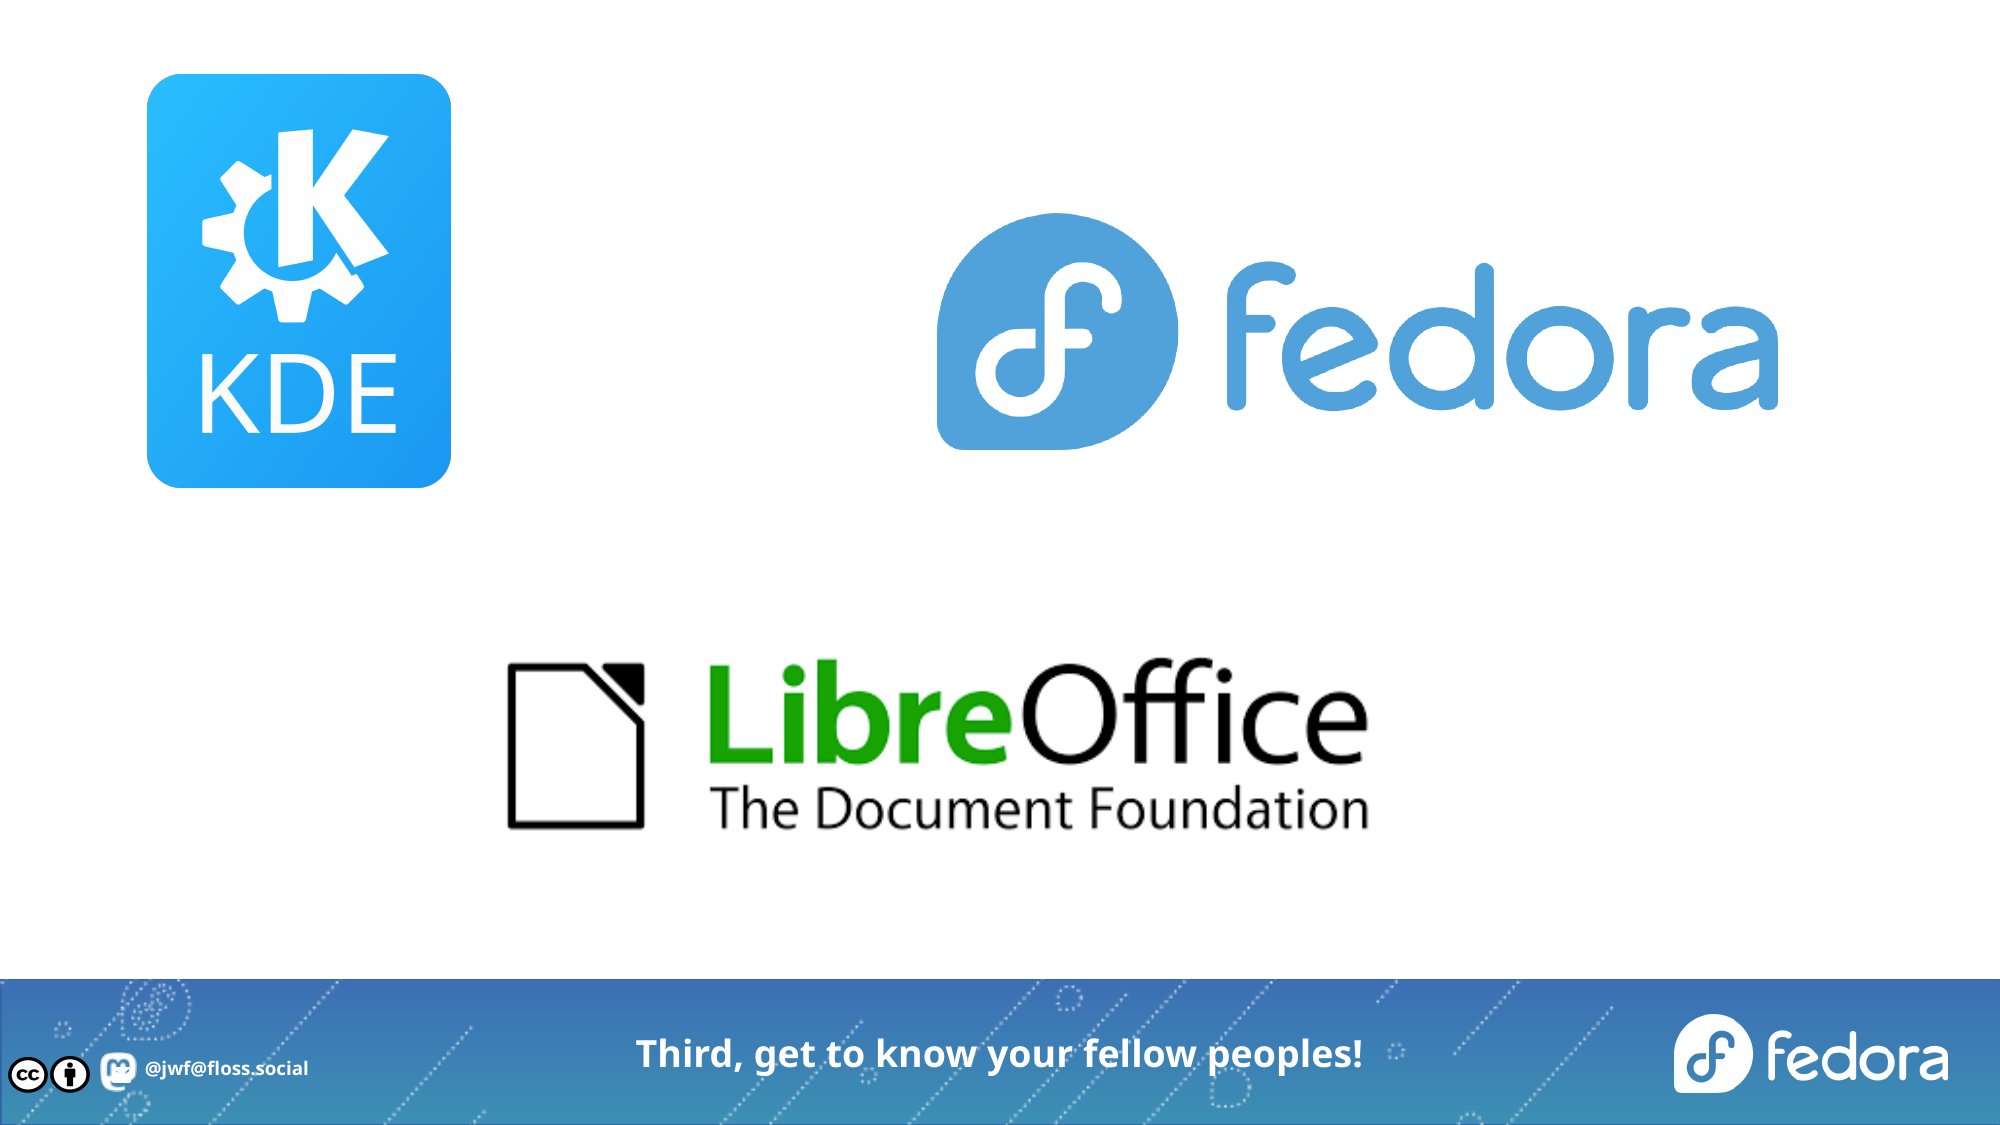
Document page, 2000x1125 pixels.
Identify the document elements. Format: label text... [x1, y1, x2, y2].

picture [1674, 1014, 1948, 1093]
picture [937, 213, 1778, 451]
picture [0, 585, 1661, 1125]
picture [147, 74, 451, 488]
subtitle Third, get to know your fellow peoples! [337, 1018, 1663, 1077]
list @jwf@floss.social [135, 1047, 319, 1084]
